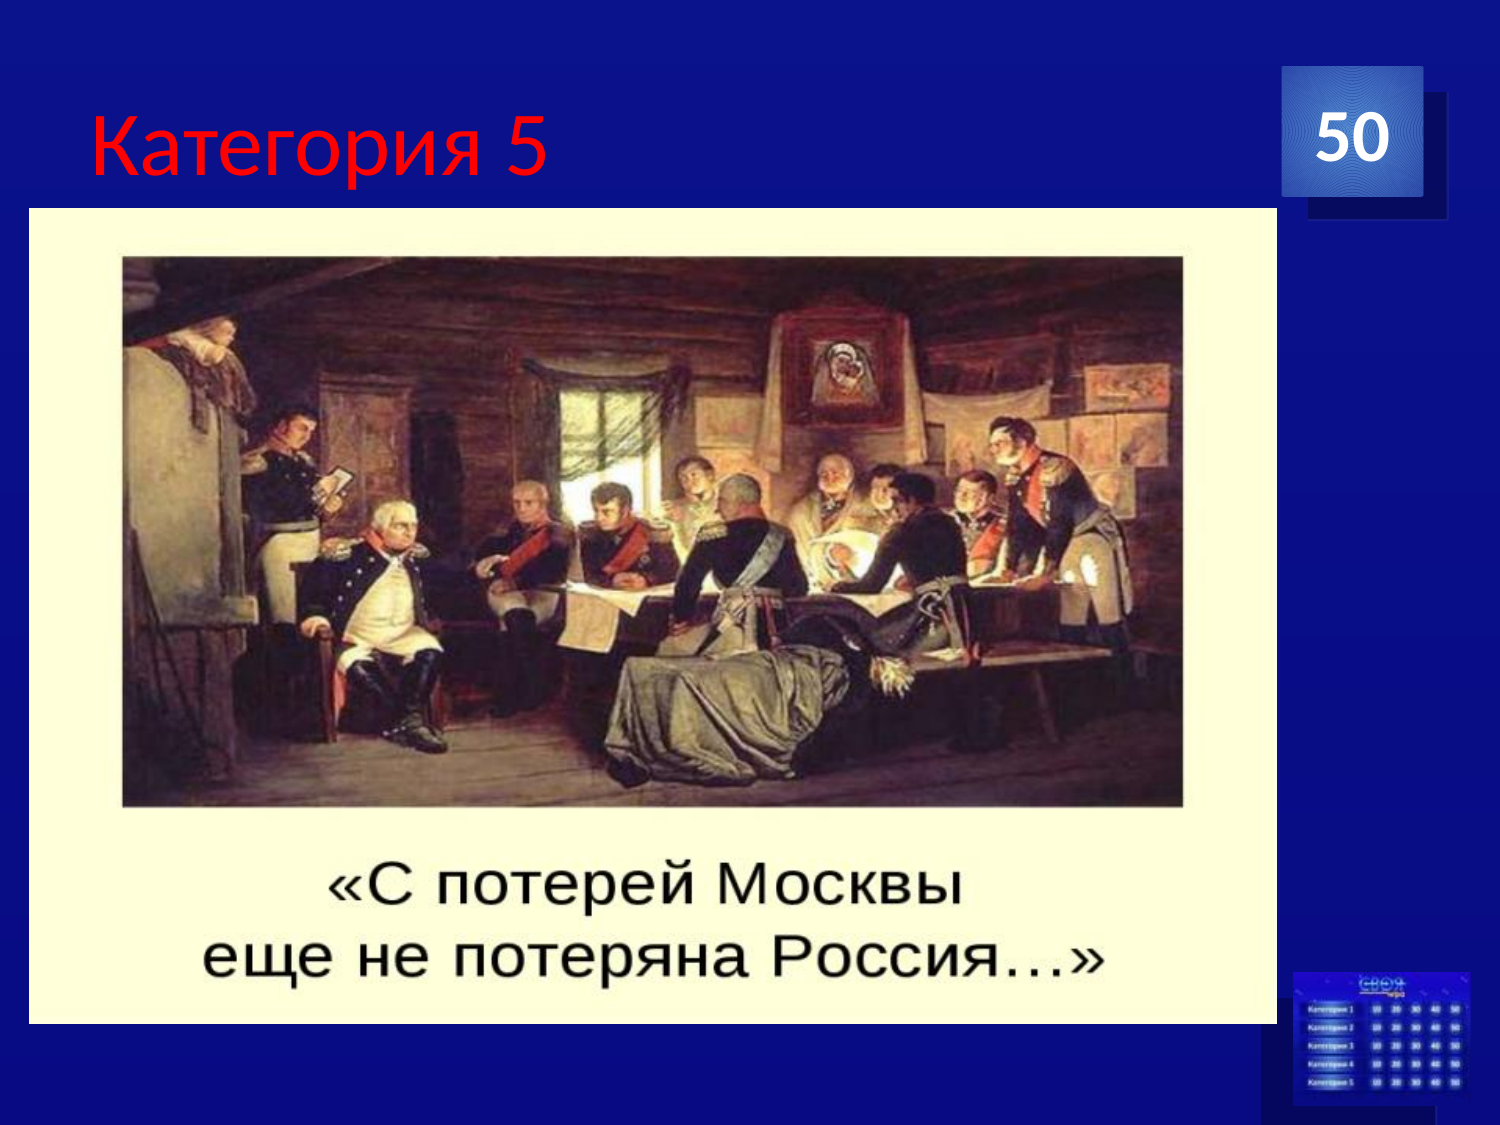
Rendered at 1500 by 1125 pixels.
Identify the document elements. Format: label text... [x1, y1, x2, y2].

title Категория 5 [75, 45, 1258, 208]
picture [29, 208, 1277, 1024]
text_box 50 [1282, 66, 1423, 196]
